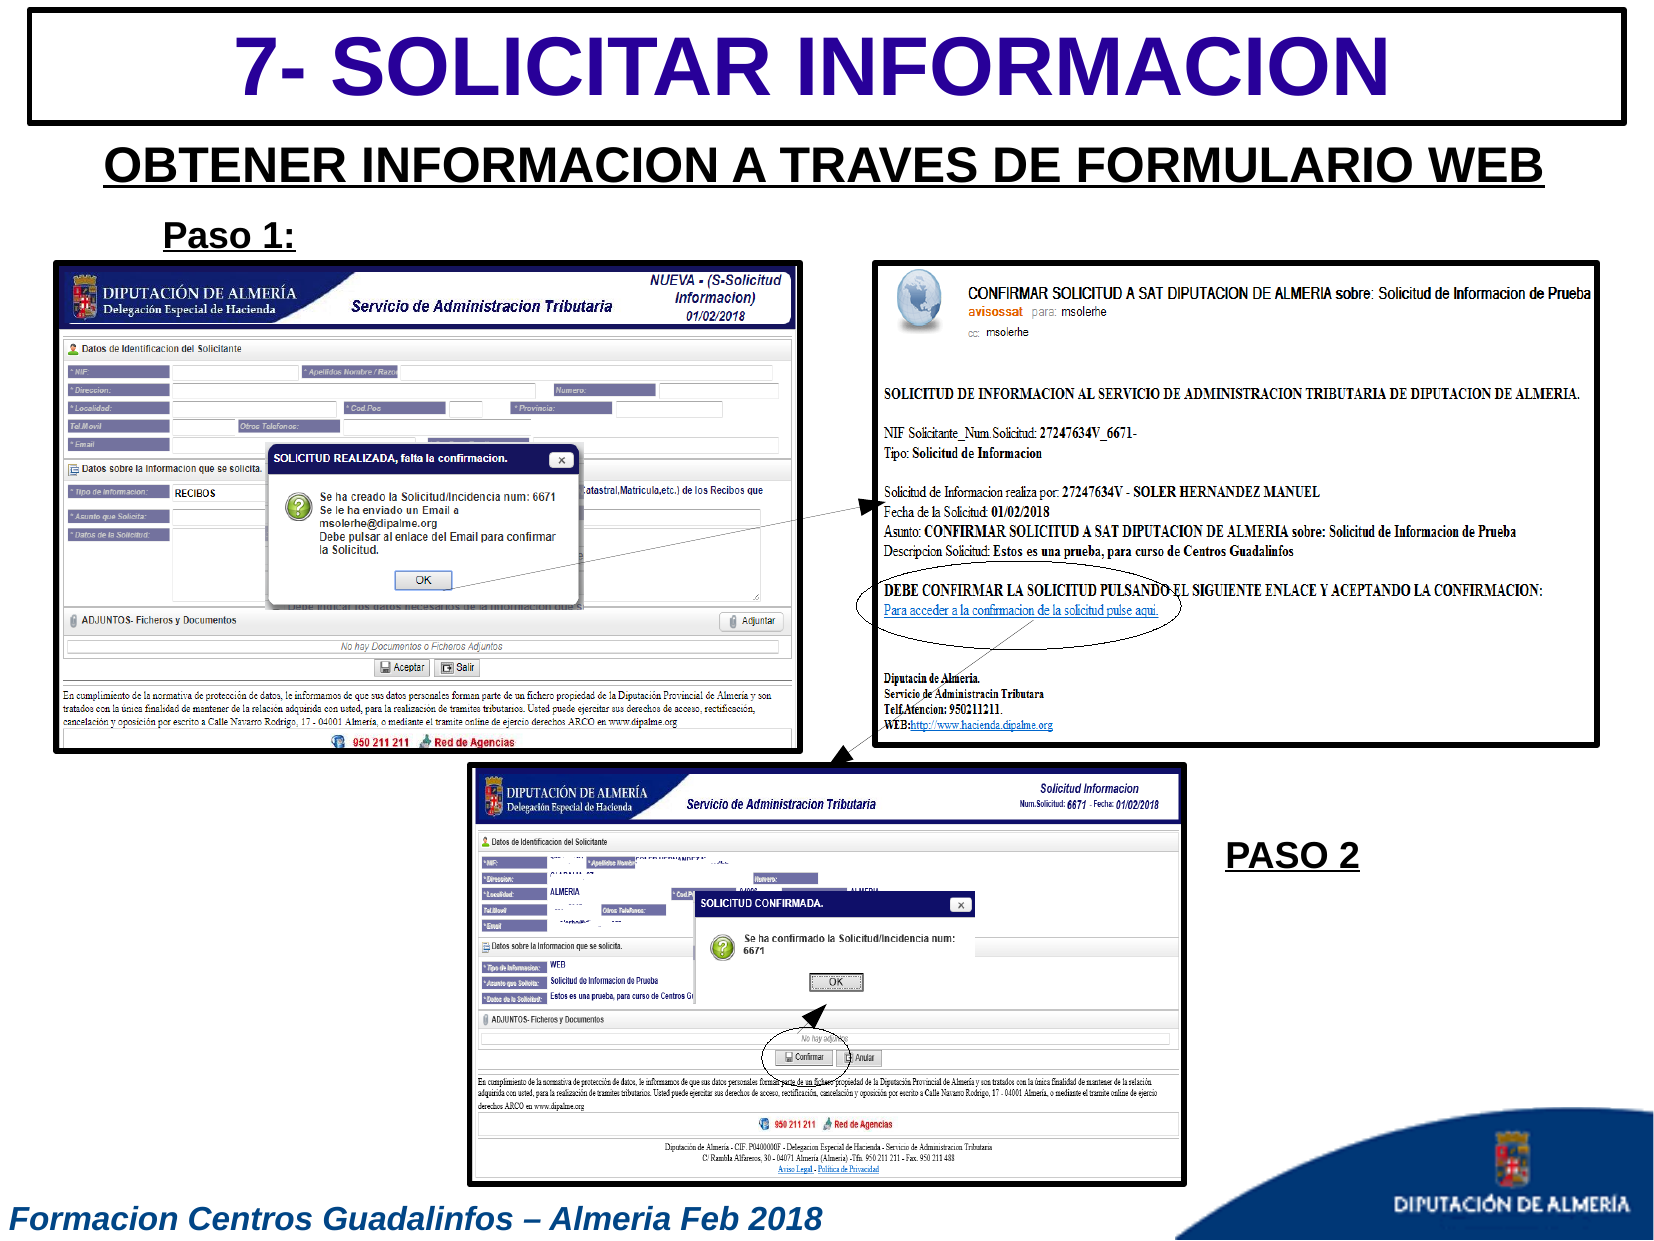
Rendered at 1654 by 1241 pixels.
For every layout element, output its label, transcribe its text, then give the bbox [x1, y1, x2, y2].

text_box Paso 1: [147, 206, 709, 265]
text_box OBTENER INFORMACION A TRAVES DE FORMULARIO WEB [88, 129, 1565, 202]
picture [877, 265, 1595, 742]
text_box Formacion Centros Guadalinfos – Almeria Feb 2018 [0, 1192, 839, 1241]
picture [59, 265, 798, 749]
text_box PASO 2 [1210, 826, 1536, 885]
picture [472, 767, 1182, 1182]
picture [1175, 1107, 1654, 1241]
text_box 7- SOLICITAR INFORMACION [29, 9, 1625, 124]
